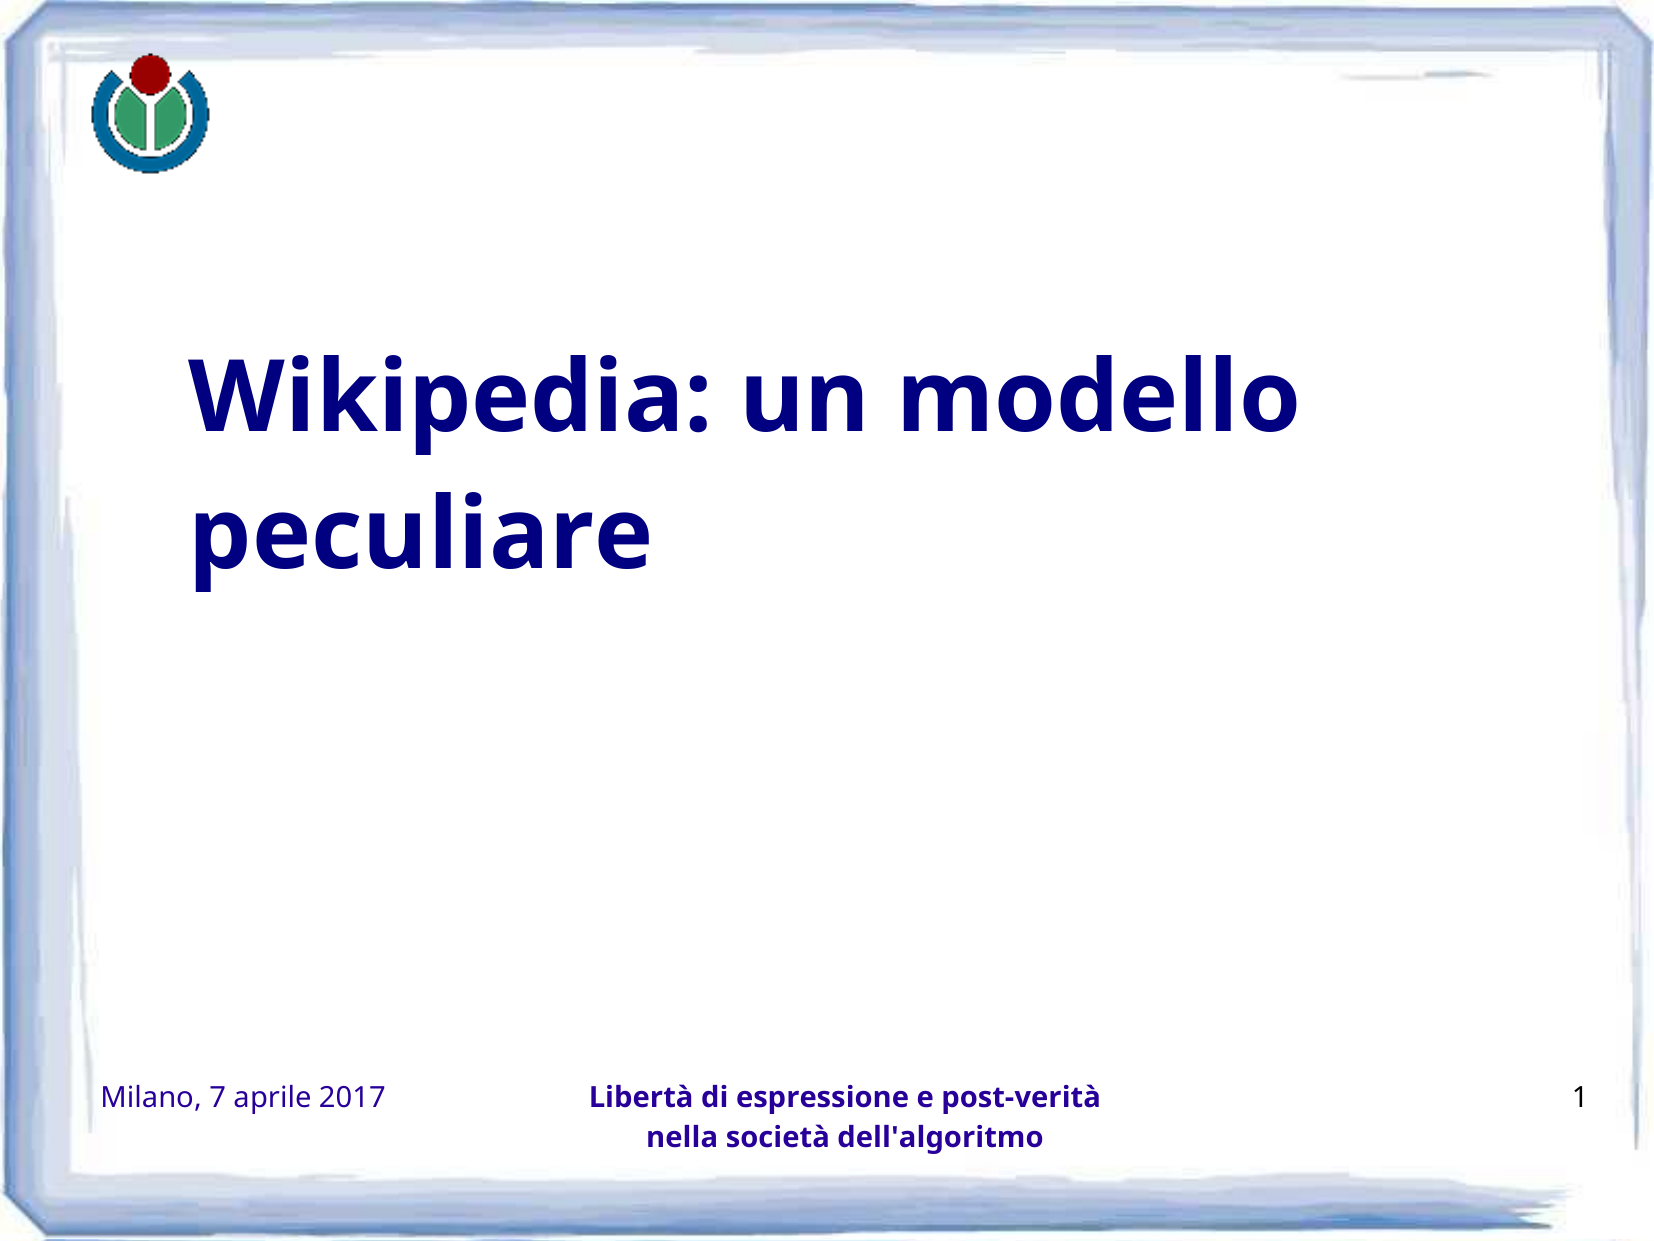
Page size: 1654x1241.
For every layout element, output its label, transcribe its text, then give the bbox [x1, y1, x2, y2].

list Wikipedia: un modello peculiare [118, 324, 1571, 1045]
picture [0, 0, 1654, 1241]
